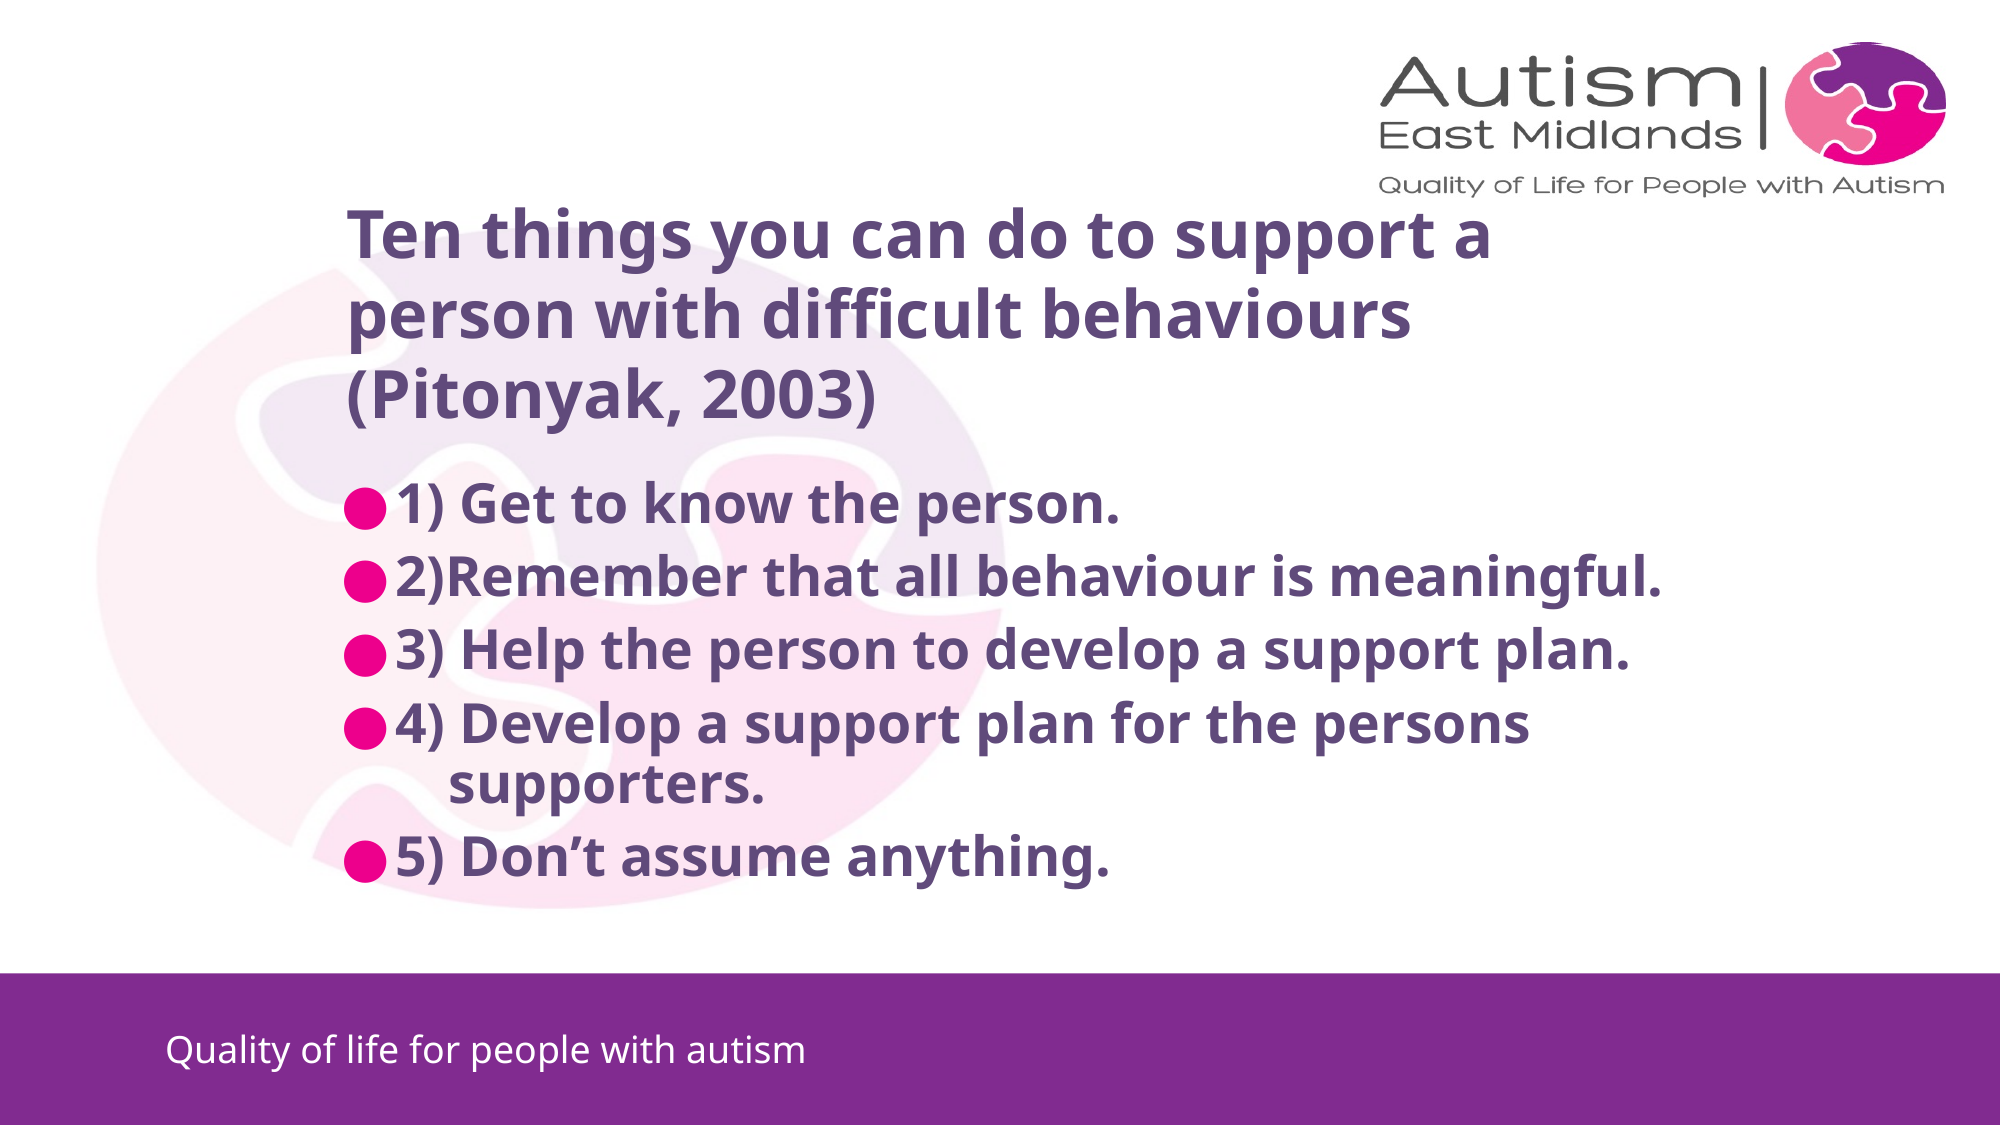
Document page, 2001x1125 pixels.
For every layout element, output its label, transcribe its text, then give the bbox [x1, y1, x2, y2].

title Ten things you can do to support a person with difficult behaviours (Pitonyak, 2003) [331, 184, 1682, 403]
list 1) Get to know the person. 2)Remember that all behaviour is meaningful. 3) Help the person to develop a support plan. 4) Develop a support plan for the persons supporters. 5) Don’t assume anything. [326, 467, 1733, 941]
